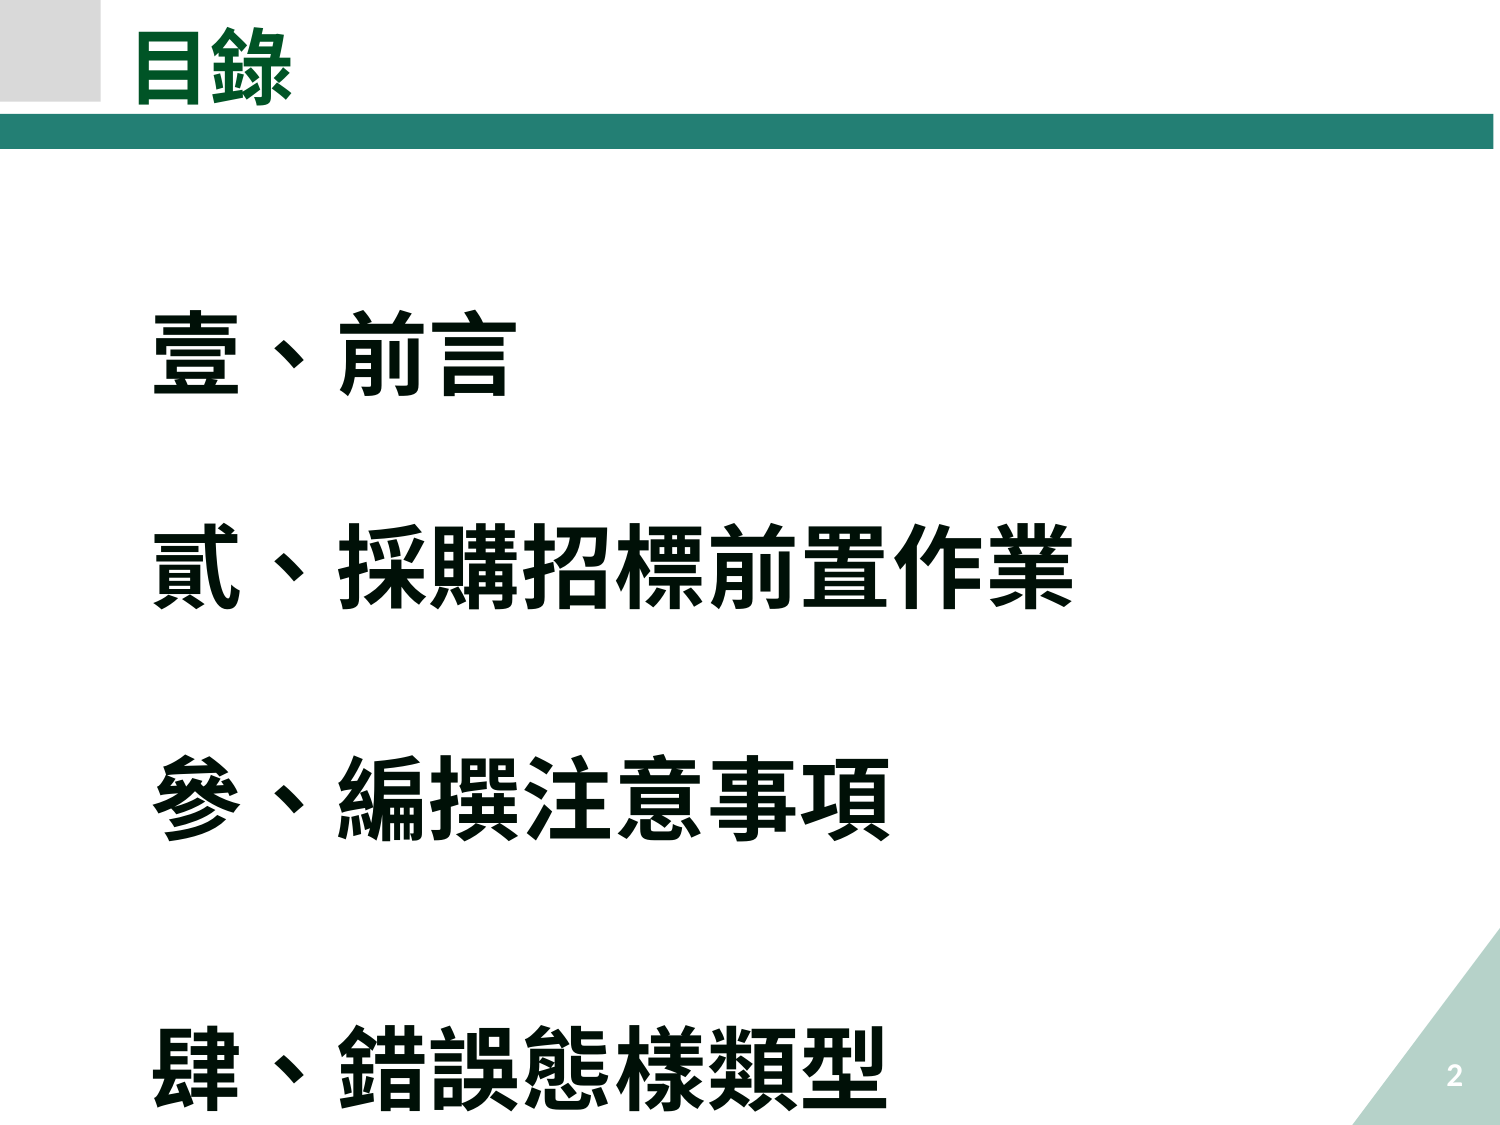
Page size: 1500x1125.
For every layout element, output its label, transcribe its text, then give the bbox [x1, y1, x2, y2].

text_box 目錄 [112, 7, 1353, 113]
text_box [1352, 927, 1500, 1125]
text_box 壹、前言 貳、採購招標前置作業 參、編撰注意事項 肆、錯誤態樣類型 [135, 179, 1424, 1024]
text_box [0, 0, 101, 102]
slide_number <編號> [1128, 1042, 1478, 1103]
text_box [0, 113, 1494, 149]
